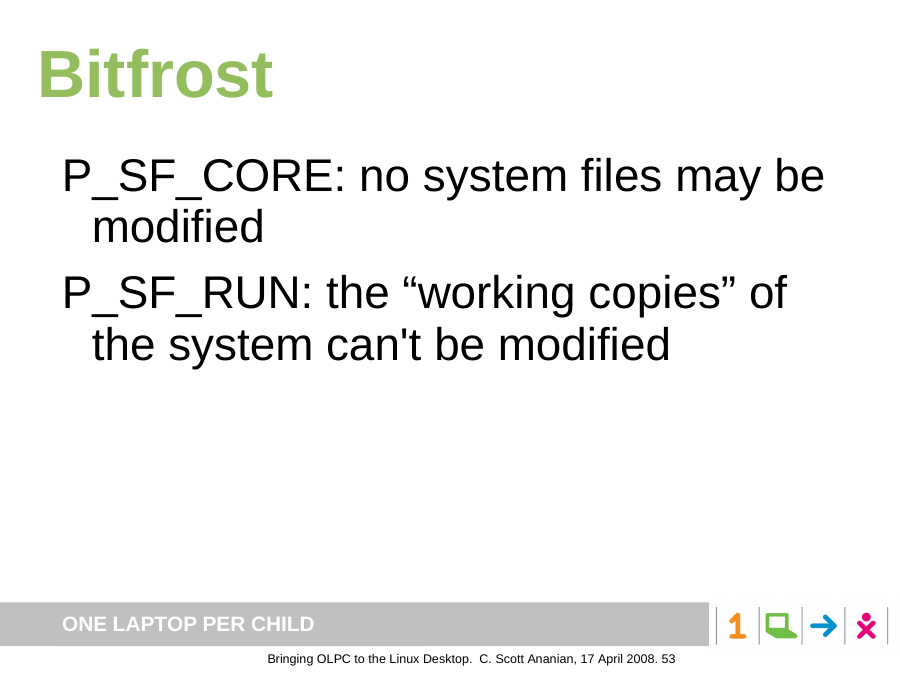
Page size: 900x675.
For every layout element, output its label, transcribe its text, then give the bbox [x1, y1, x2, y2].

title Bitfrost [37, 37, 856, 113]
picture [709, 598, 897, 654]
list P_SF_CORE: no system files may be modified P_SF_RUN: the “working copies” of the system can't be modified [61, 150, 844, 371]
